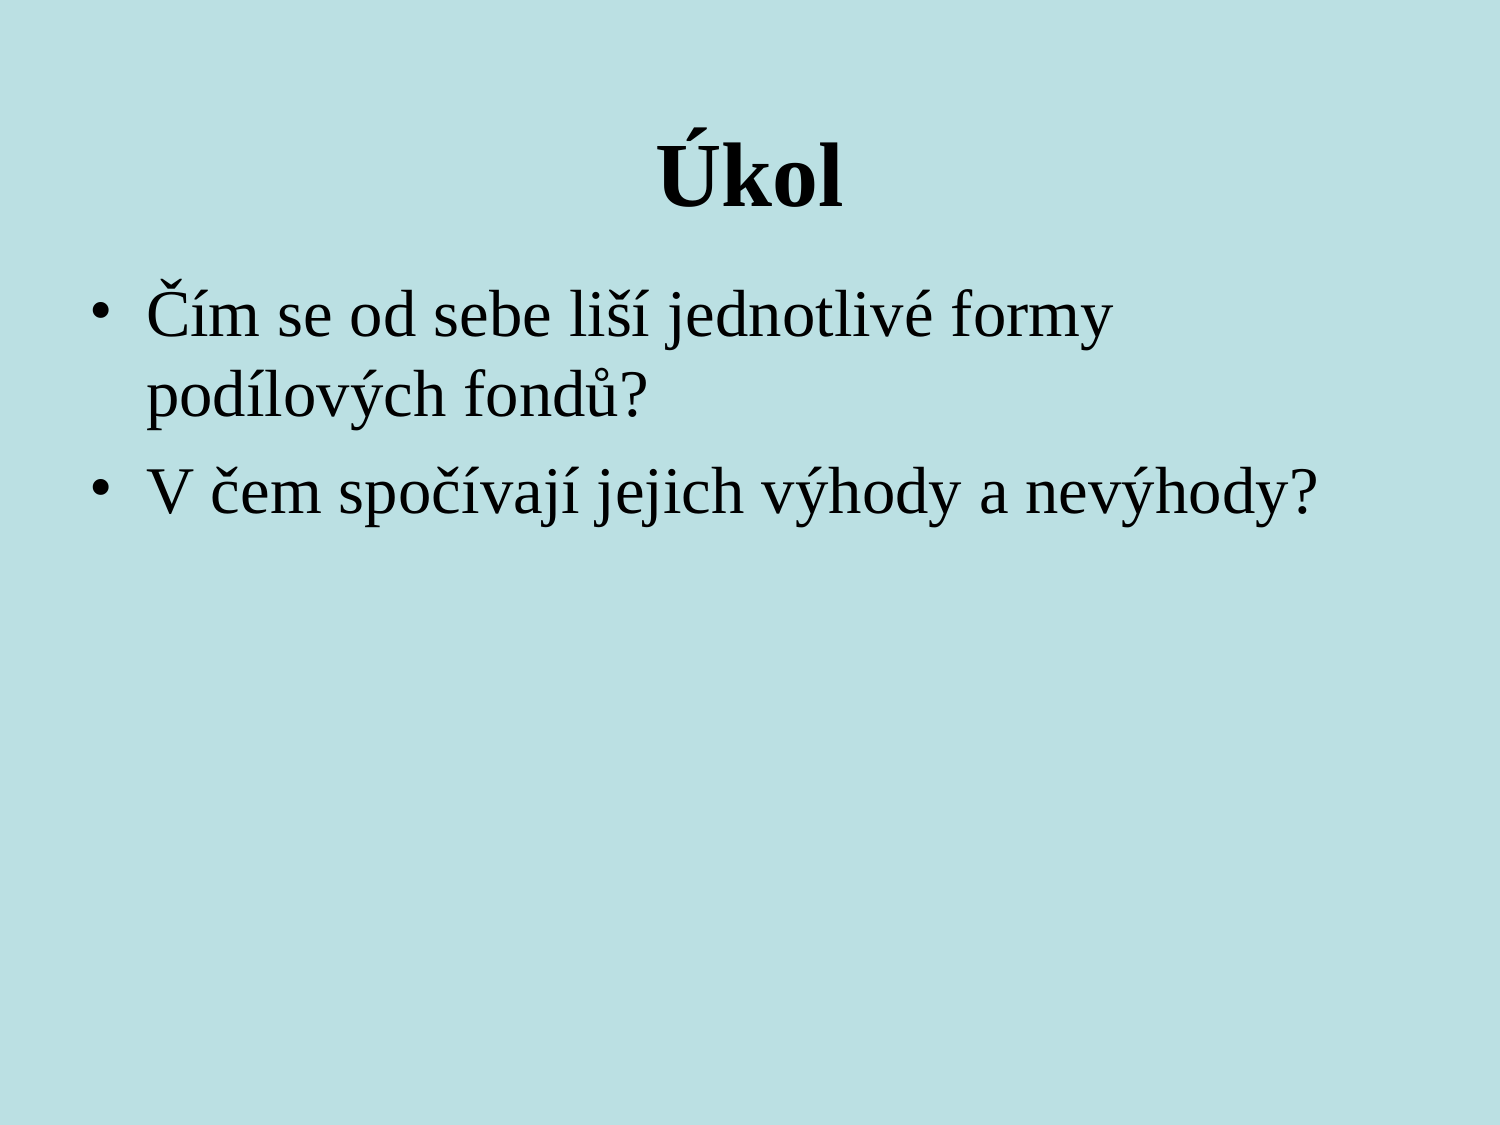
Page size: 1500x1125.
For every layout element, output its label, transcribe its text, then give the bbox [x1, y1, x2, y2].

title Úkol [75, 44, 1426, 233]
list Čím se od sebe liší jednotlivé formy podílových fondů? V čem spočívají jejich výhody a nevýhody? [75, 262, 1426, 1006]
